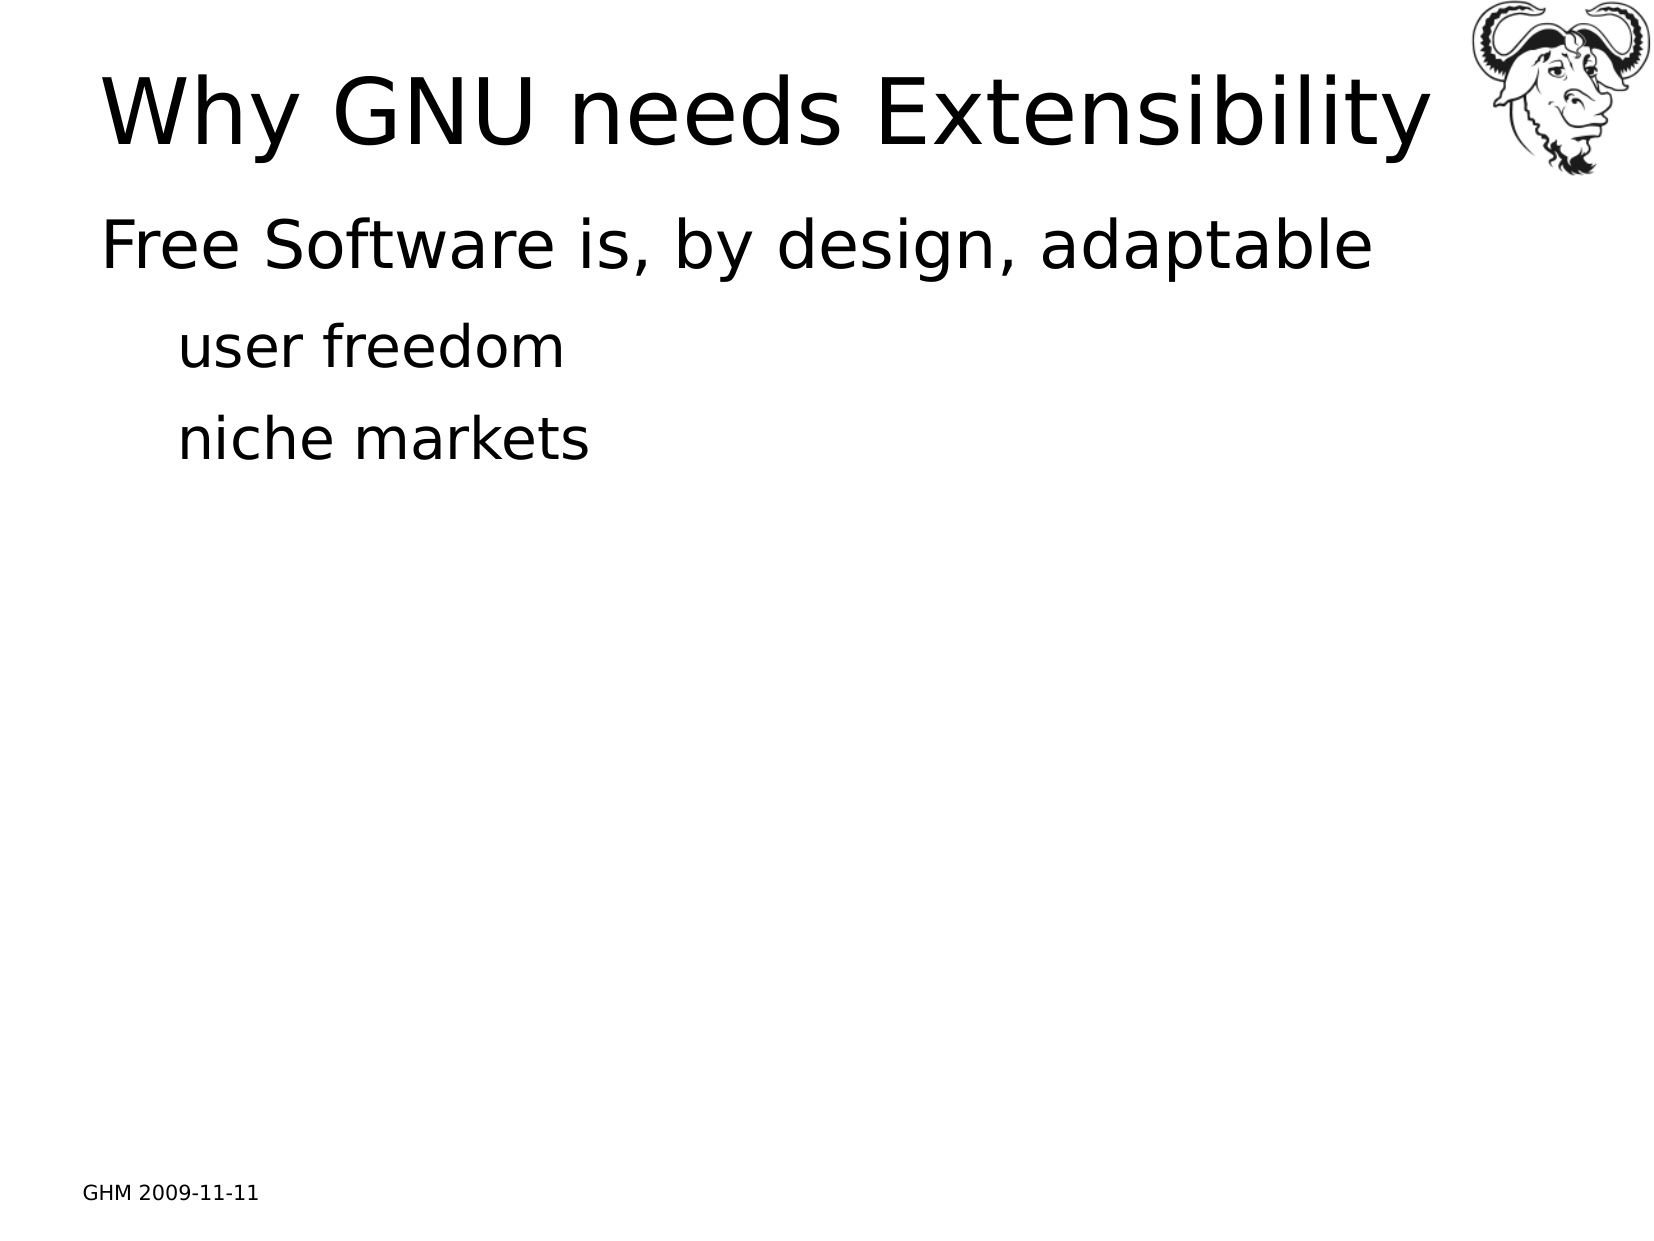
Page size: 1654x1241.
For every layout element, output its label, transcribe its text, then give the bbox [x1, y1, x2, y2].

list Free Software is, by design, adaptable user freedom niche markets [82, 206, 1571, 1152]
title Why GNU needs Extensibility [88, 49, 1447, 178]
picture [1469, 0, 1654, 178]
